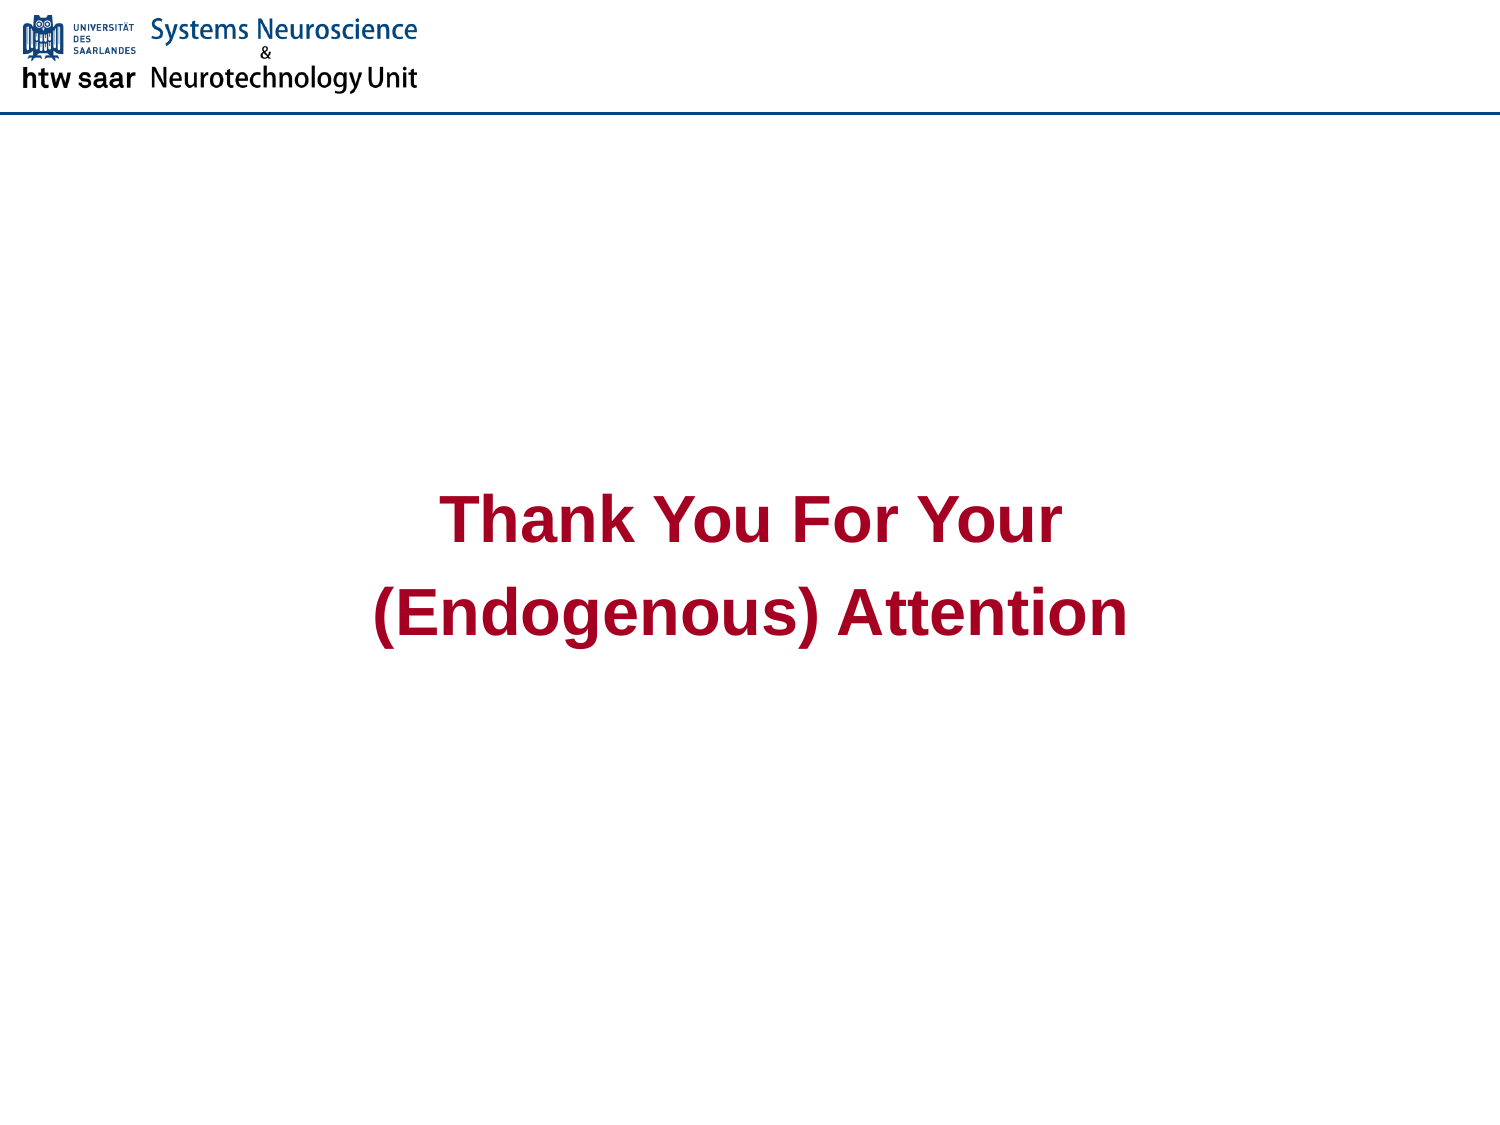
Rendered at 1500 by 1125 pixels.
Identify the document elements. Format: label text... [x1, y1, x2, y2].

picture [23, 15, 417, 94]
list Thank You For Your (Endogenous) Attention [223, 470, 1280, 655]
